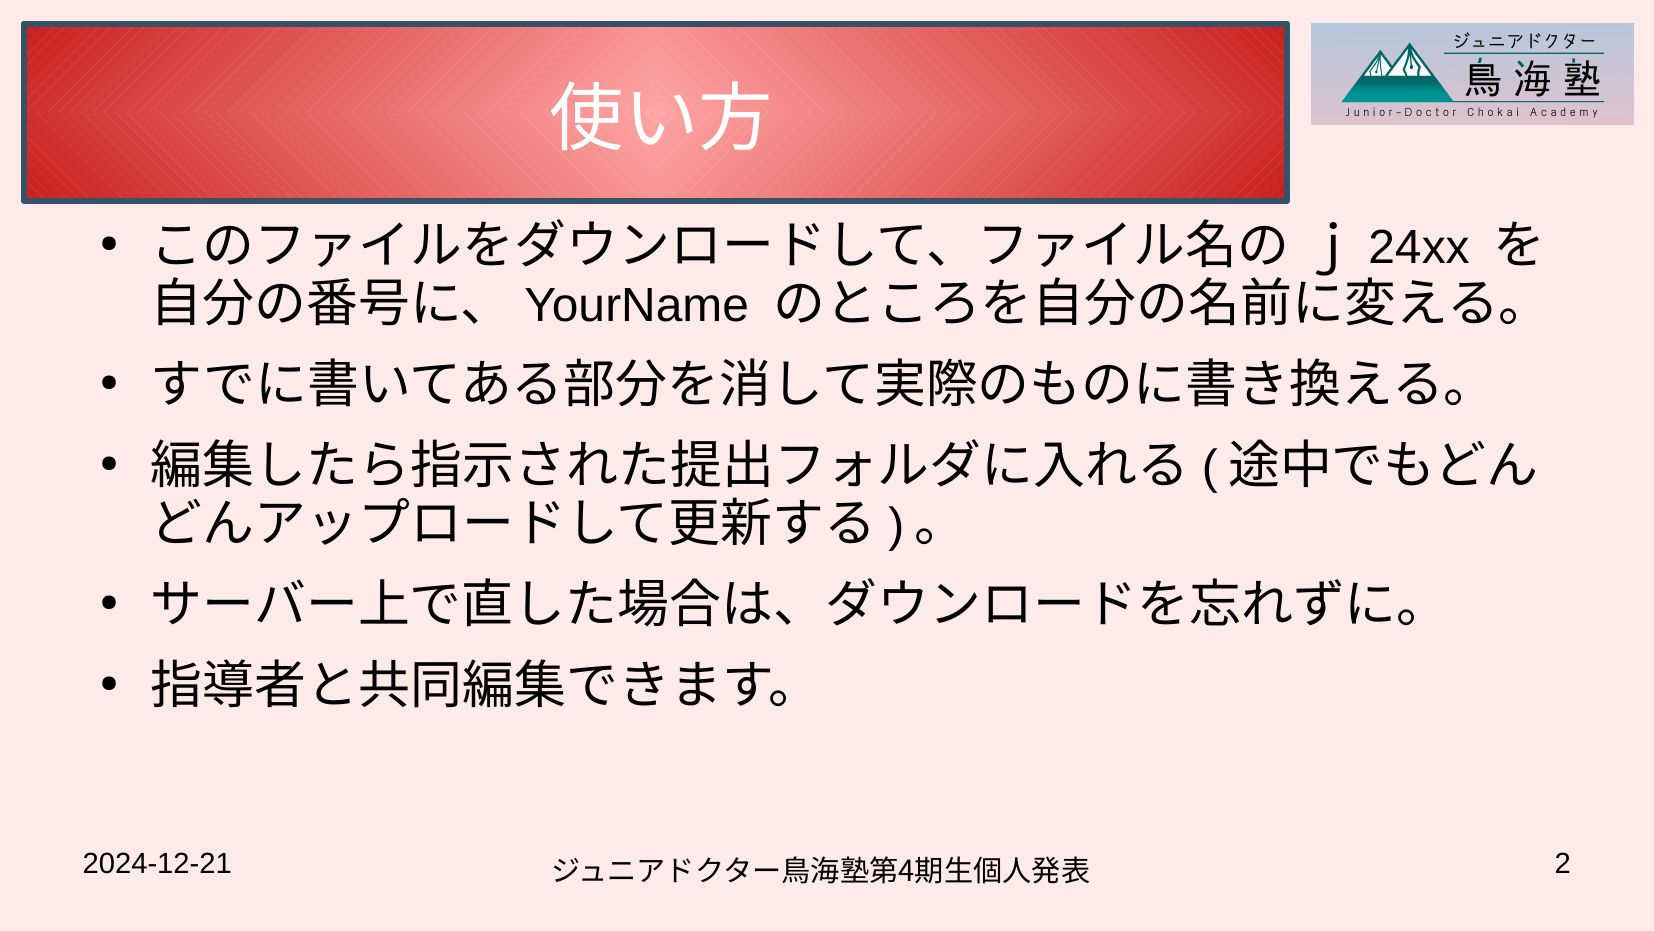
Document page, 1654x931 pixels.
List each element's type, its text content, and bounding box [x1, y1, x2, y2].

list このファイルをダウンロードして、ファイル名の ｊ24xx を自分の番号に、YourName のところを自分の名前に変える。 すでに書いてある部分を消して実際のものに書き換える。 編集したら指示された提出フォルダに入れる(途中でもどんどんアップロードして更新する)。 サーバー上で直した場合は、ダウンロードを忘れずに。 指導者と共同編集できます。 [82, 216, 1571, 756]
picture [1311, 23, 1634, 125]
title 使い方 [82, 35, 1241, 189]
